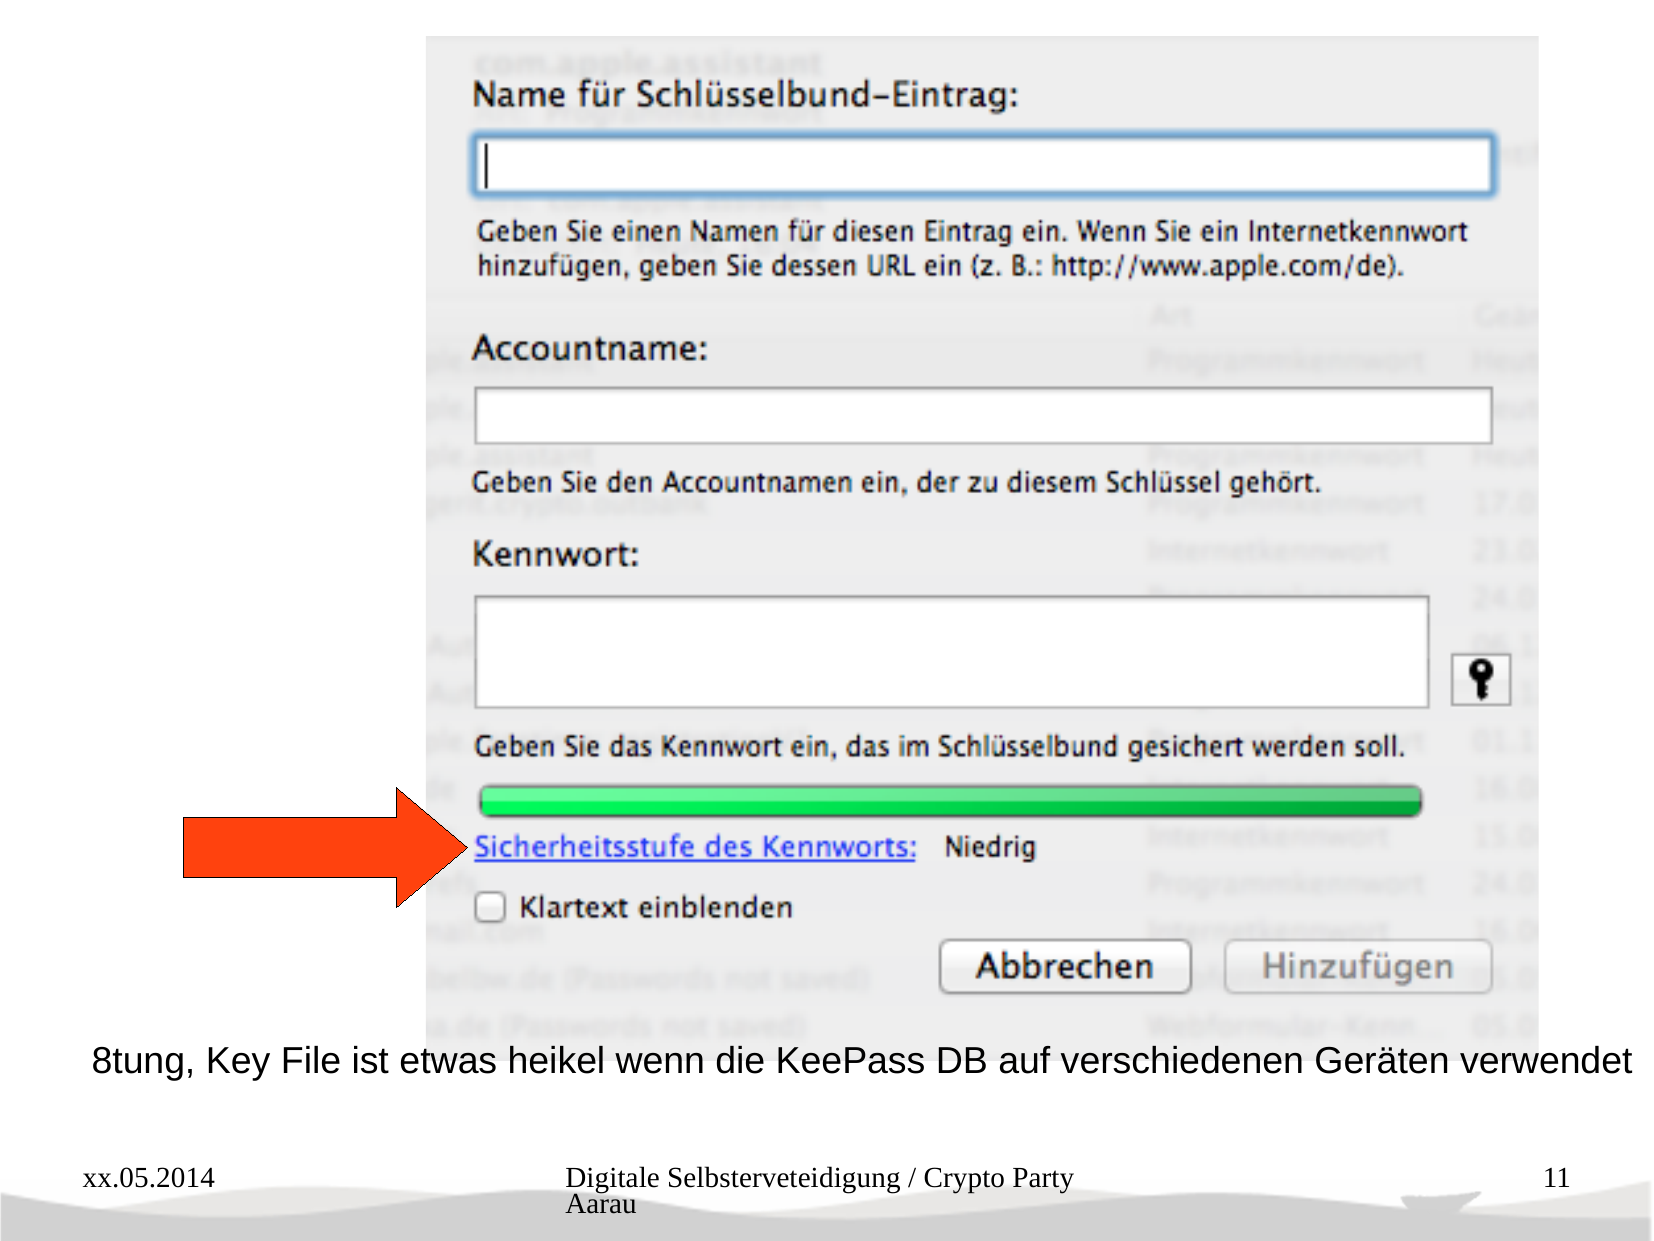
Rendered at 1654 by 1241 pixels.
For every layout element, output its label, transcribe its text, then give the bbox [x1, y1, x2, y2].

picture [708, 1179, 715, 1186]
picture [123, 1179, 130, 1186]
text_box 8tung, Key File ist etwas heikel wenn die KeePass DB auf verschiedenen Geräten verwendet [76, 1031, 1654, 1089]
text_box [183, 787, 468, 908]
picture [174, 1179, 181, 1186]
picture [425, 36, 1539, 1031]
picture [994, 1179, 1001, 1186]
picture [0, 1179, 1654, 1241]
picture [571, 1179, 582, 1186]
picture [972, 1179, 978, 1186]
picture [823, 1179, 829, 1186]
picture [860, 1179, 866, 1186]
